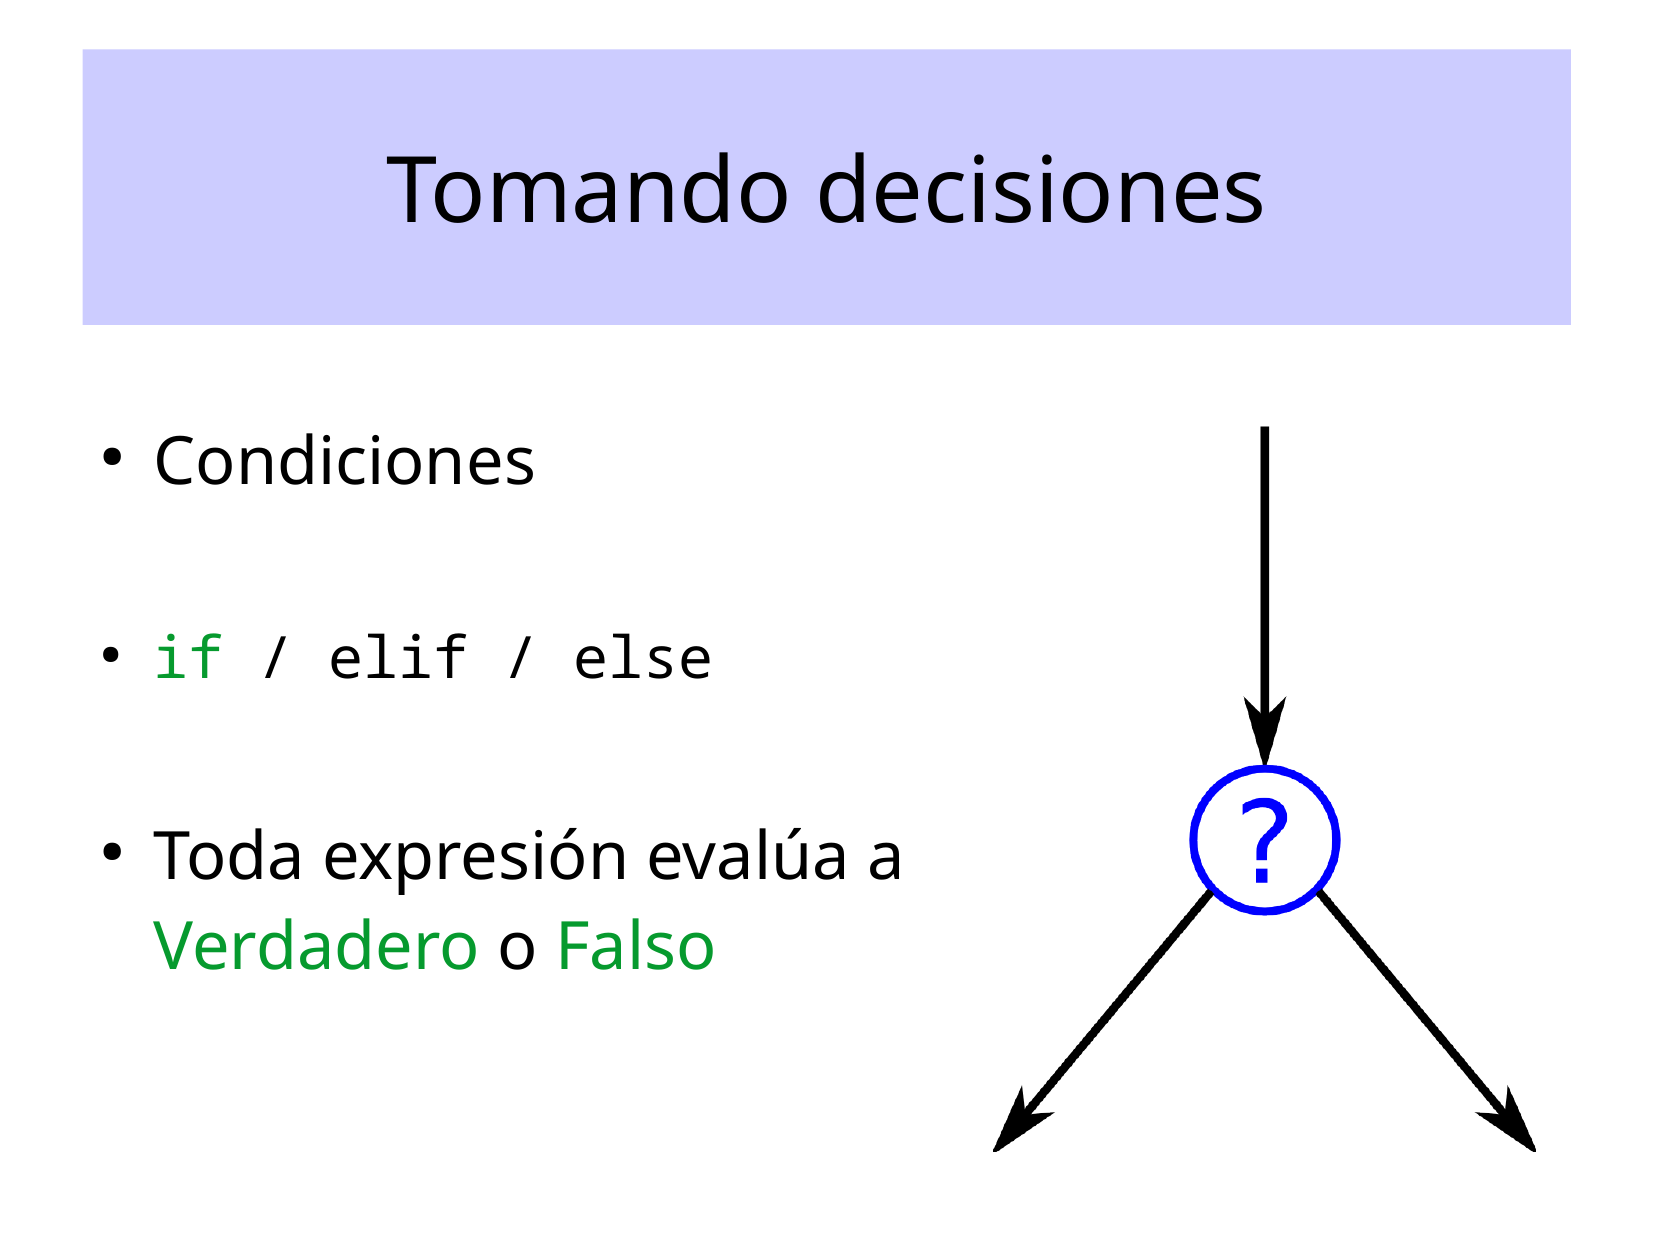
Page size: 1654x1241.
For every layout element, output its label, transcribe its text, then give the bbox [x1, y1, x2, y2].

list Condiciones if / elif / else Toda expresión evalúa a Verdadero o Falso [82, 413, 916, 1232]
picture [993, 422, 1536, 1152]
title Tomando decisiones [82, 49, 1571, 325]
